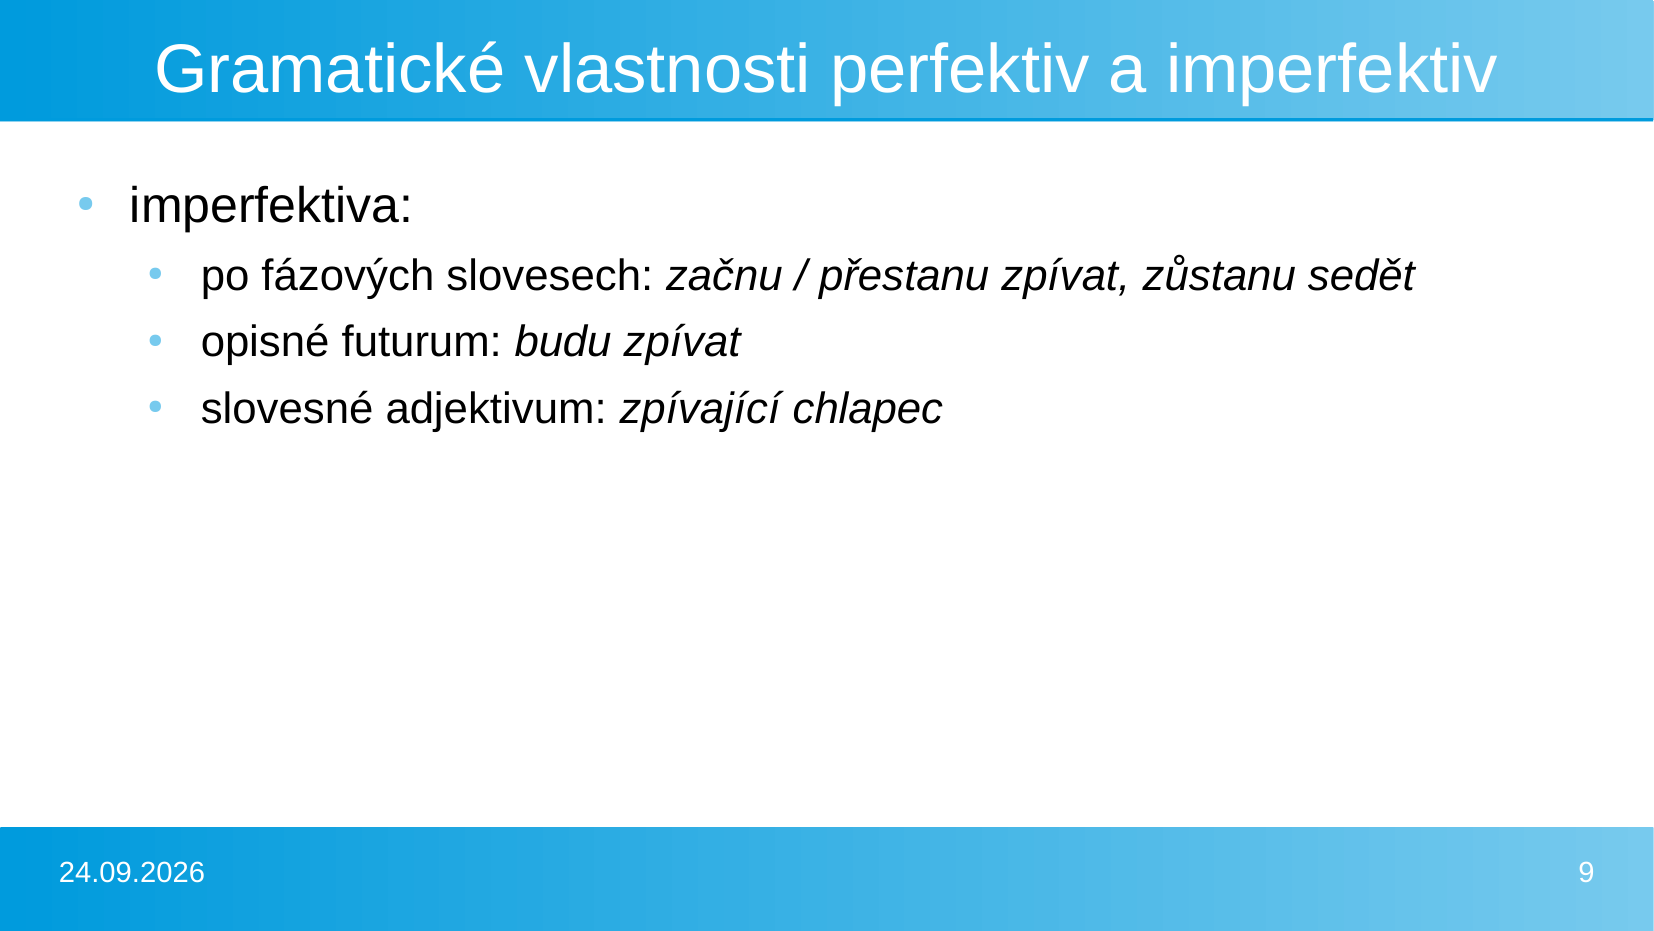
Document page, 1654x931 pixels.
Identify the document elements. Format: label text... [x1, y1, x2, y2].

title Gramatické vlastnosti perfektiv a imperfektiv [59, 29, 1595, 108]
list imperfektiva: po fázových slovesech: začnu / přestanu zpívat, zůstanu sedět opisné futurum: budu zpívat slovesné adjektivum: zpívající chlapec [59, 177, 1595, 768]
